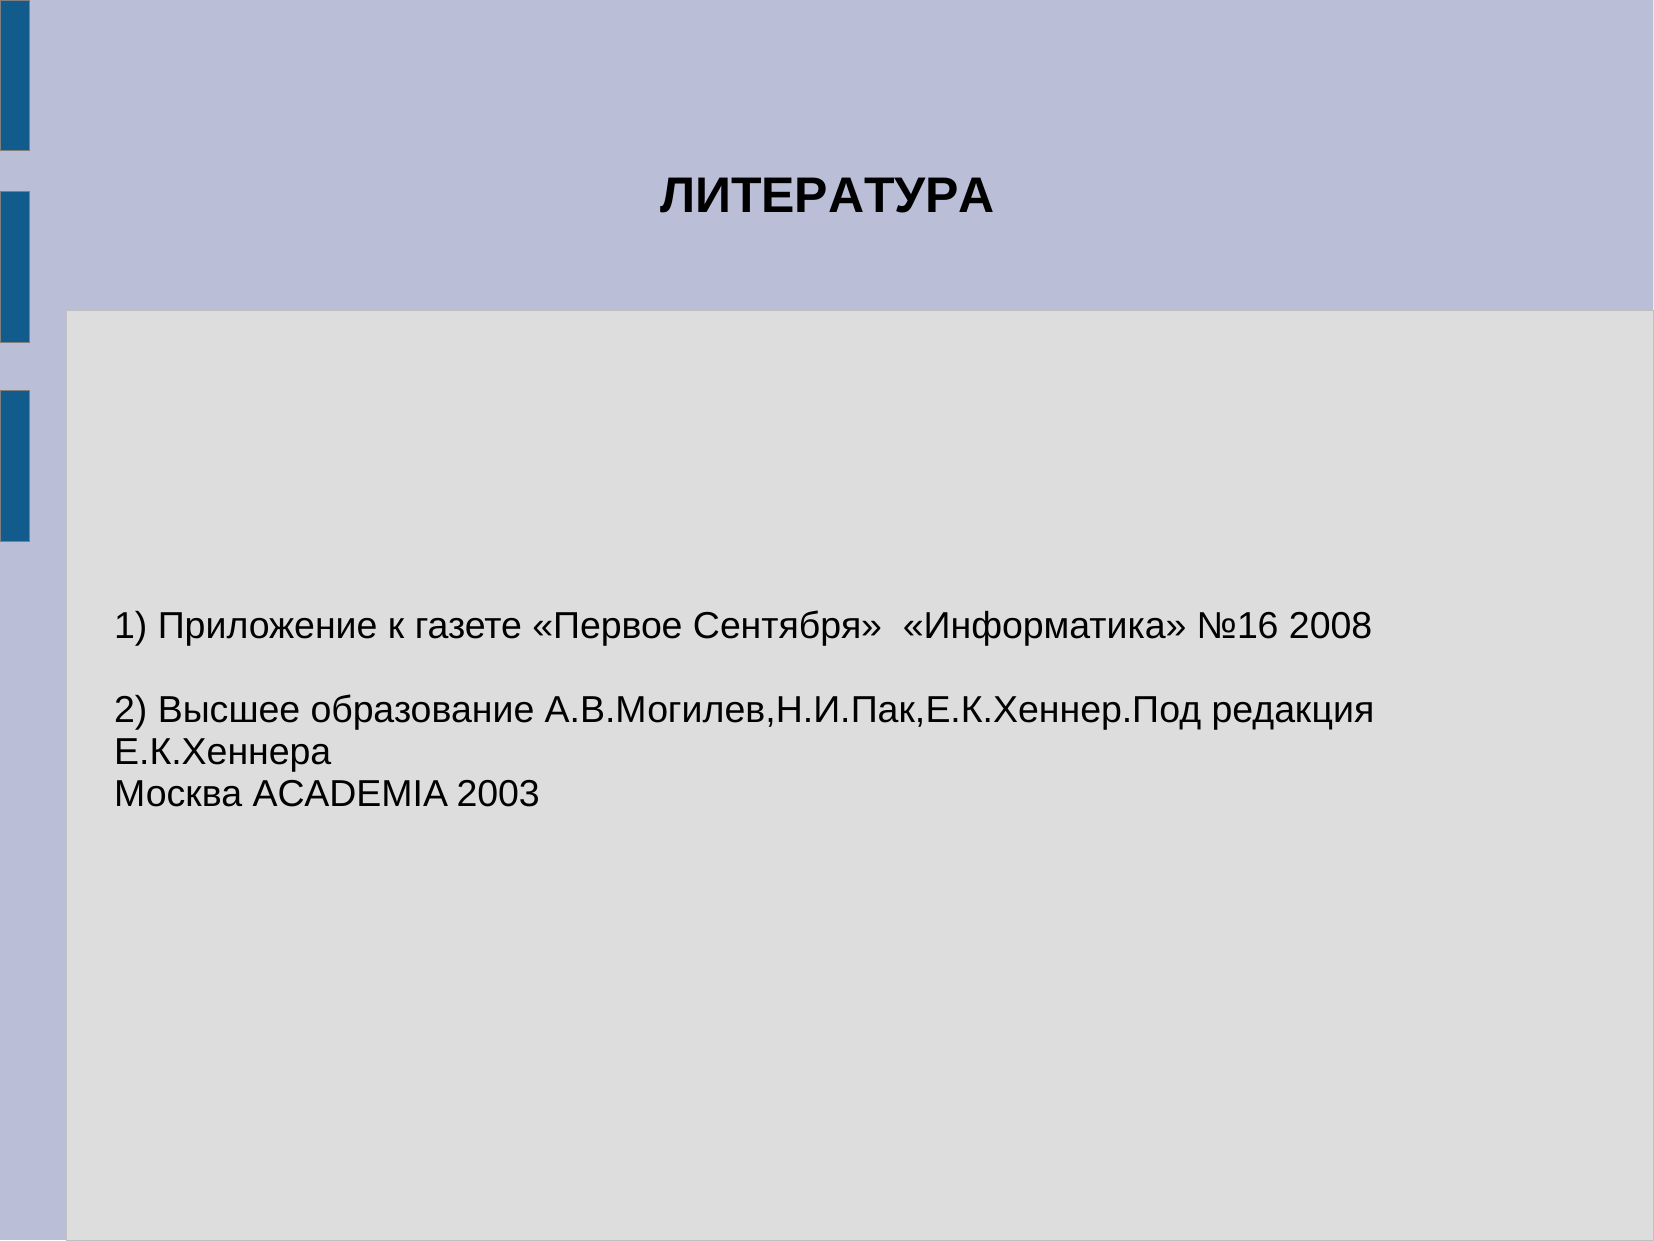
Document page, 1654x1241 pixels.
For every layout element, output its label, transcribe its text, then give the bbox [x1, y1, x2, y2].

text_box 1) Приложение к газете «Первое Сентября» «Информатика» №16 2008 2) Высшее образование А.В.Могилев,Н.И.Пак,Е.К.Хеннер.Под редакция Е.К.Хеннера Москва ACADEMIA 2003 [99, 597, 1618, 823]
title ЛИТЕРАТУРА [121, 91, 1534, 299]
